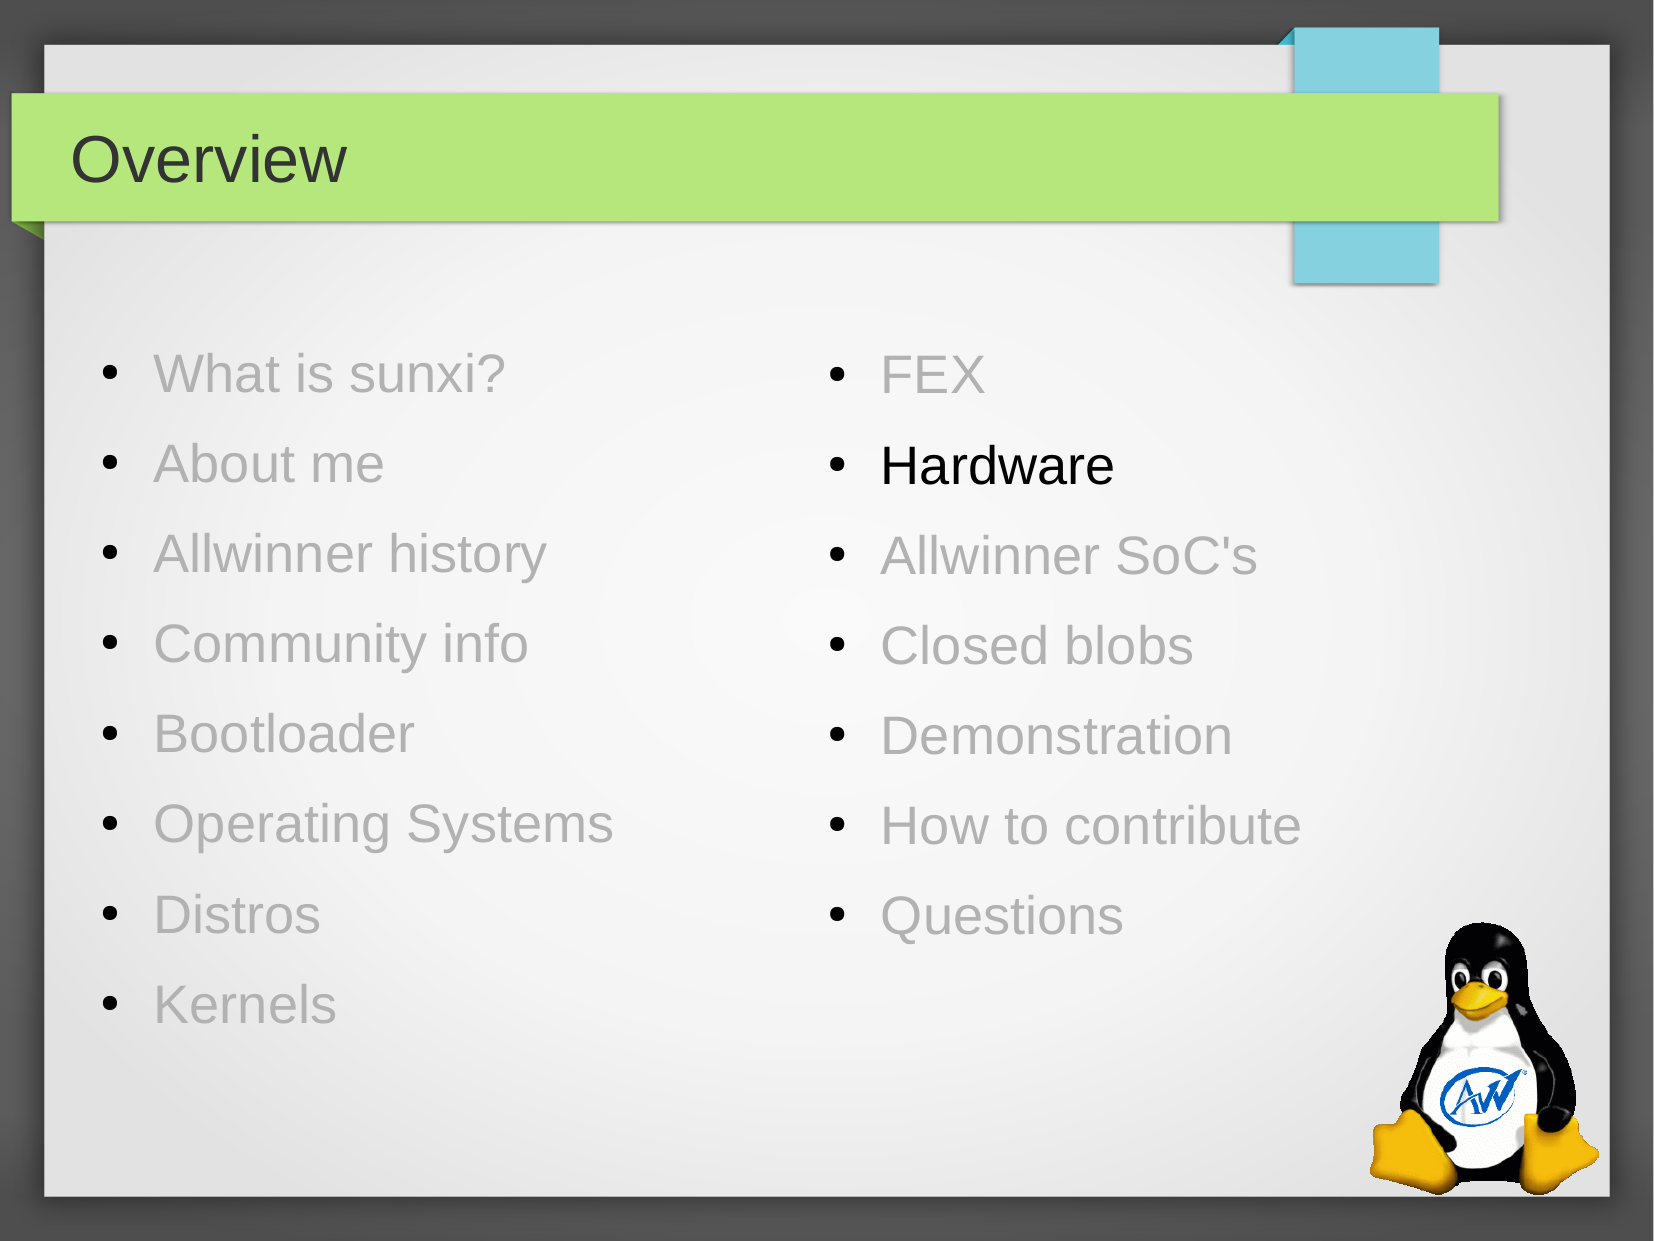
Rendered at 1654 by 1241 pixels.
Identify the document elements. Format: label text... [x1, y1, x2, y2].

picture [0, 0, 1654, 1241]
list What is sunxi? About me Allwinner history Community info Bootloader Operating Systems Distros Kernels [82, 343, 781, 1063]
title Overview [70, 106, 1229, 213]
list FEX Hardware Allwinner SoC's Closed blobs Demonstration How to contribute Questions [810, 345, 1508, 1065]
